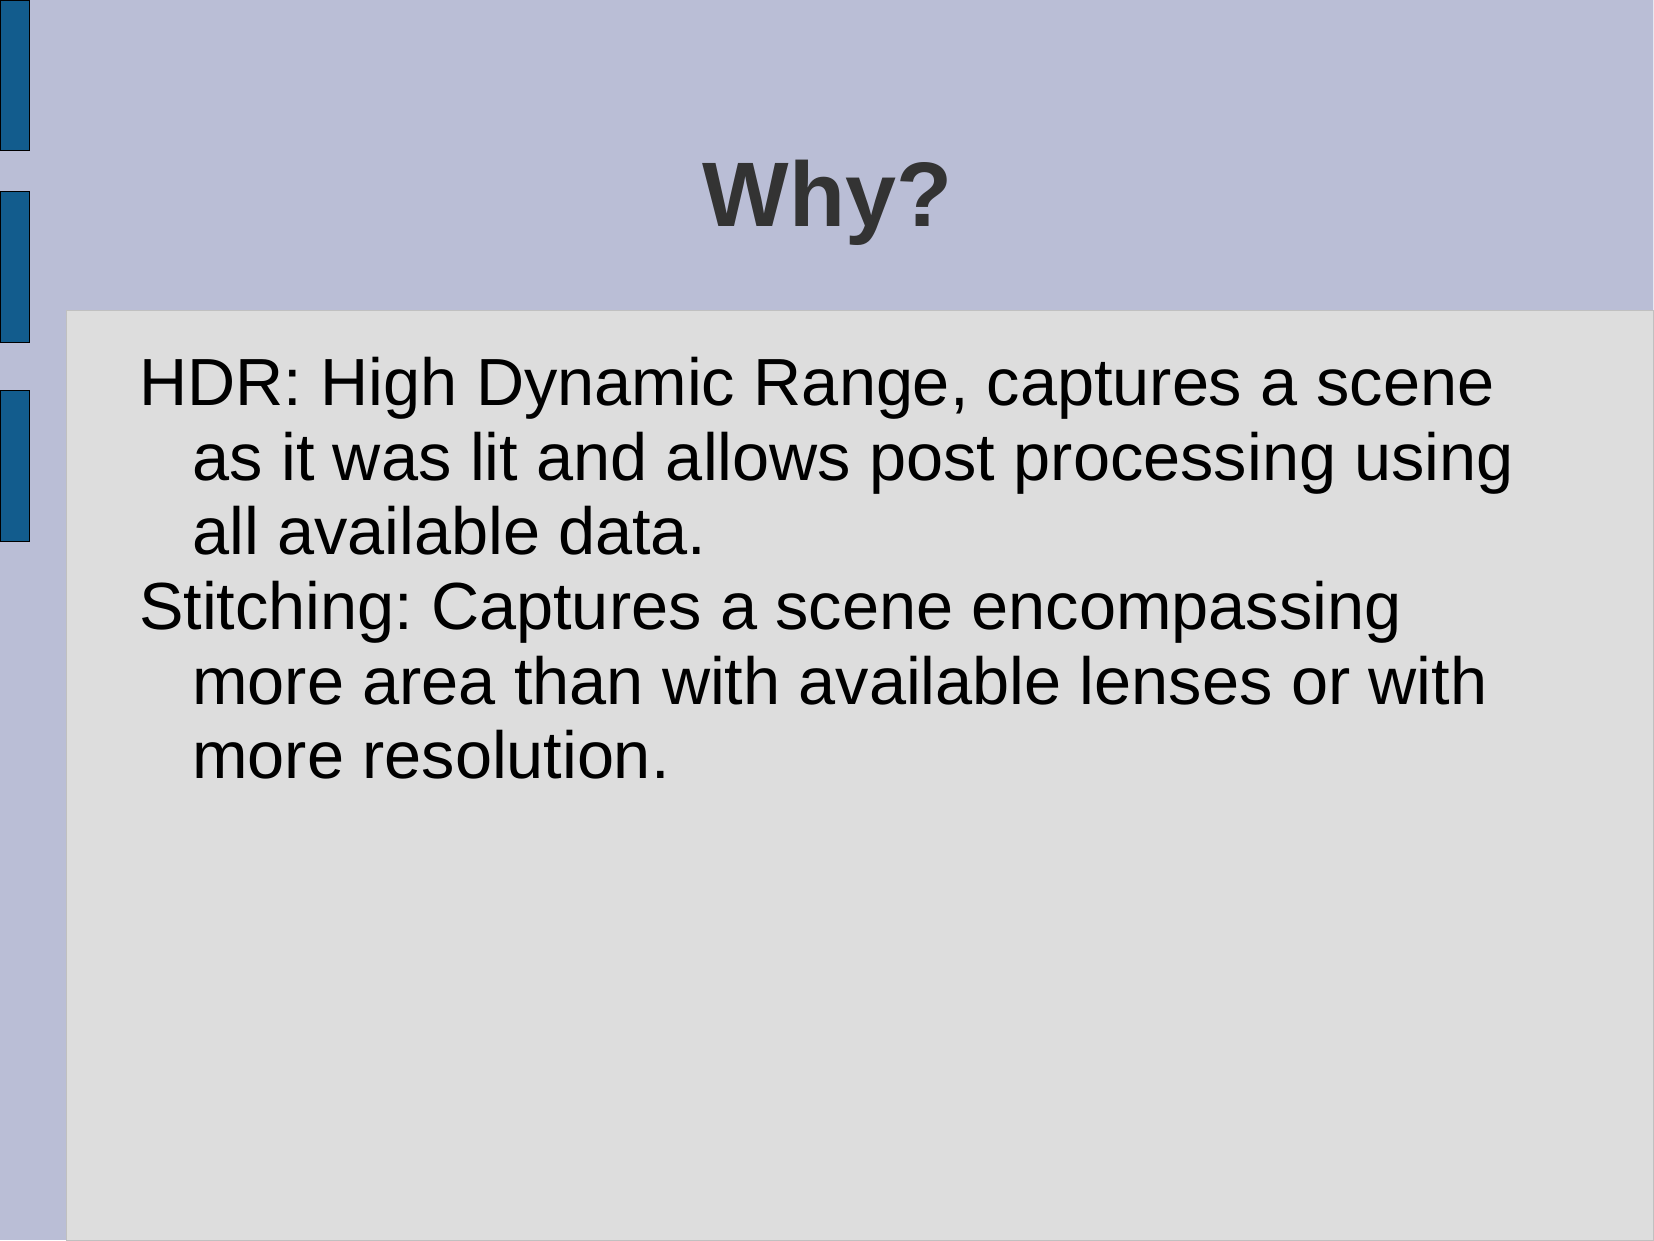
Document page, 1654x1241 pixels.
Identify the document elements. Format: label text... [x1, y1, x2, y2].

list HDR: High Dynamic Range, captures a scene as it was lit and allows post processing using all available data. Stitching: Captures a scene encompassing more area than with available lenses or with more resolution. [121, 344, 1534, 1127]
title Why? [121, 91, 1534, 299]
